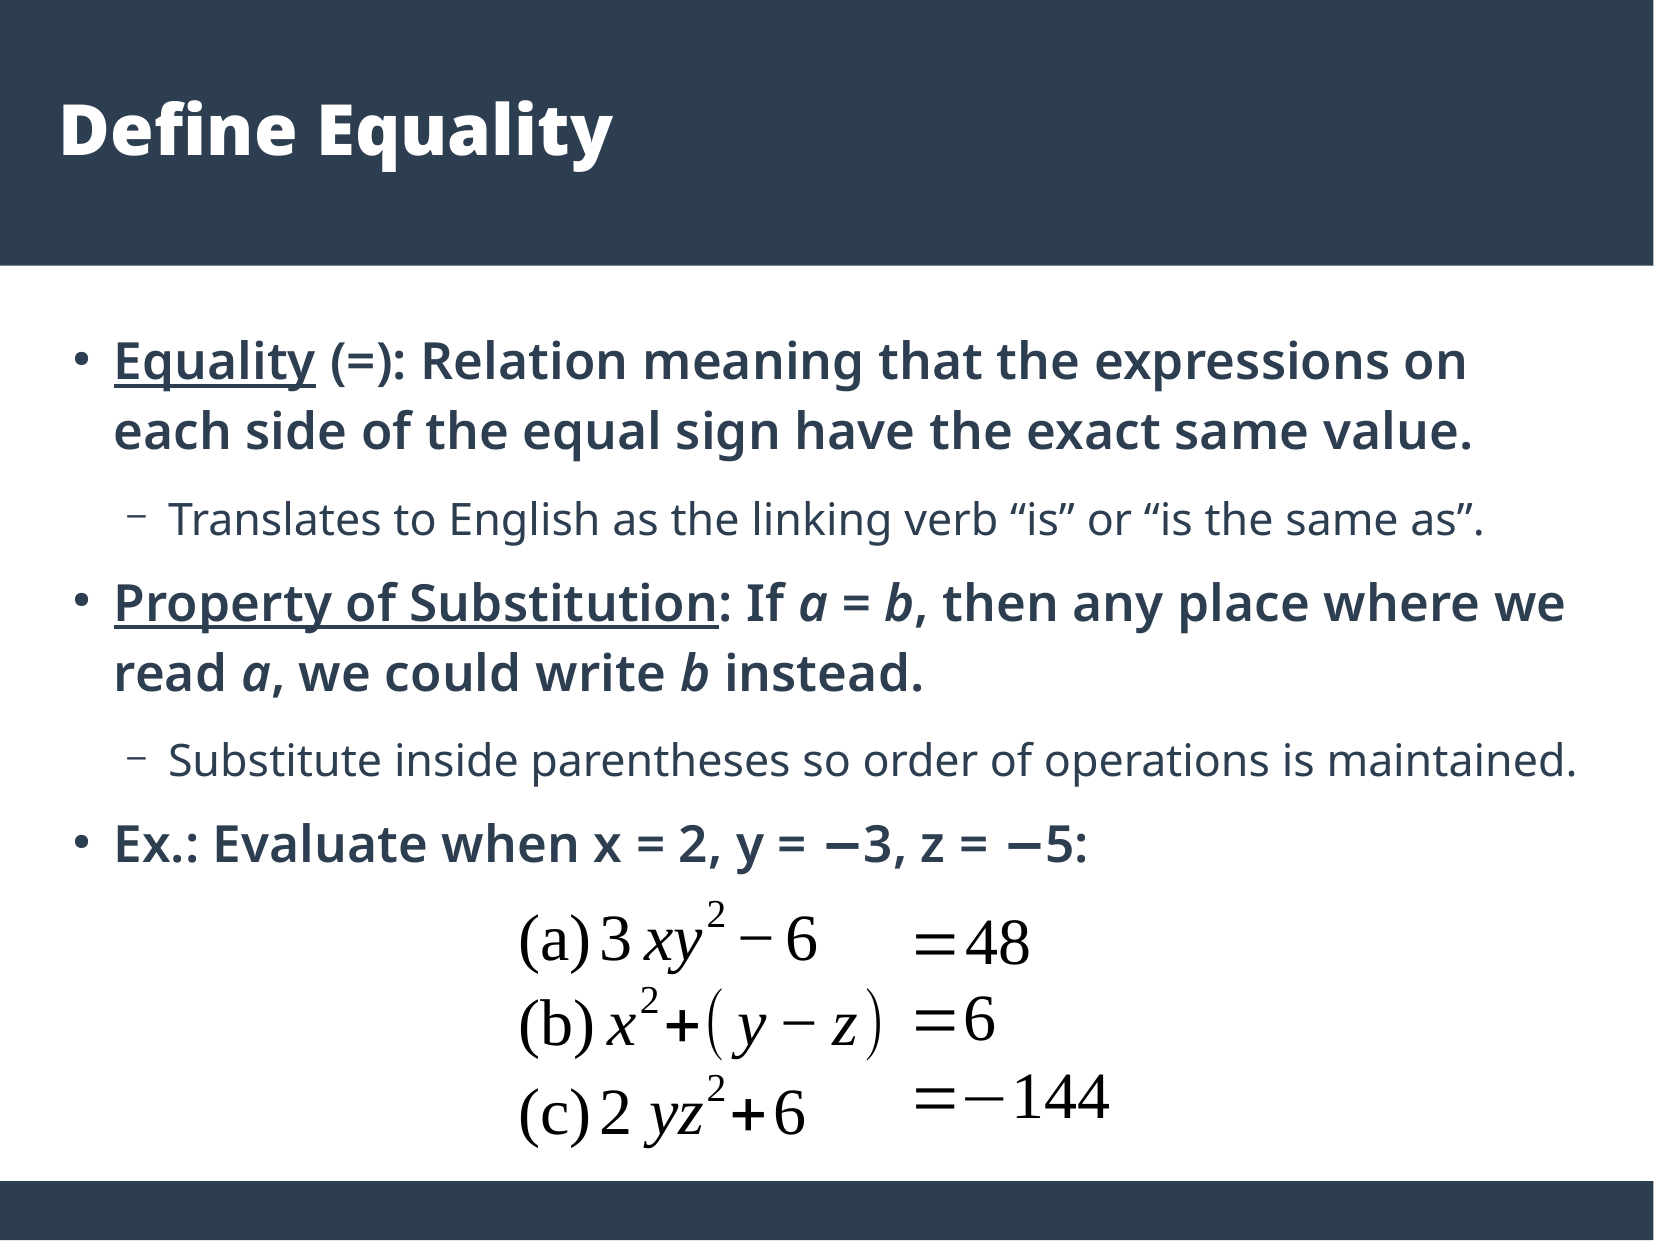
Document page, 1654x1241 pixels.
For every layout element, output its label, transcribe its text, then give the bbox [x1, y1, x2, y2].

list Equality (=): Relation meaning that the expressions on each side of the equal sign have the exact same value. Translates to English as the linking verb “is” or “is the same as”. Property of Substitution: If a = b, then any place where we read a, we could write b instead. Substitute inside parentheses so order of operations is maintained. Ex.: Evaluate when x = 2, y = −3, z = −5: [59, 324, 1595, 893]
chart [512, 892, 892, 1149]
chart [898, 905, 1119, 1133]
title Define Equality [59, 49, 1595, 207]
